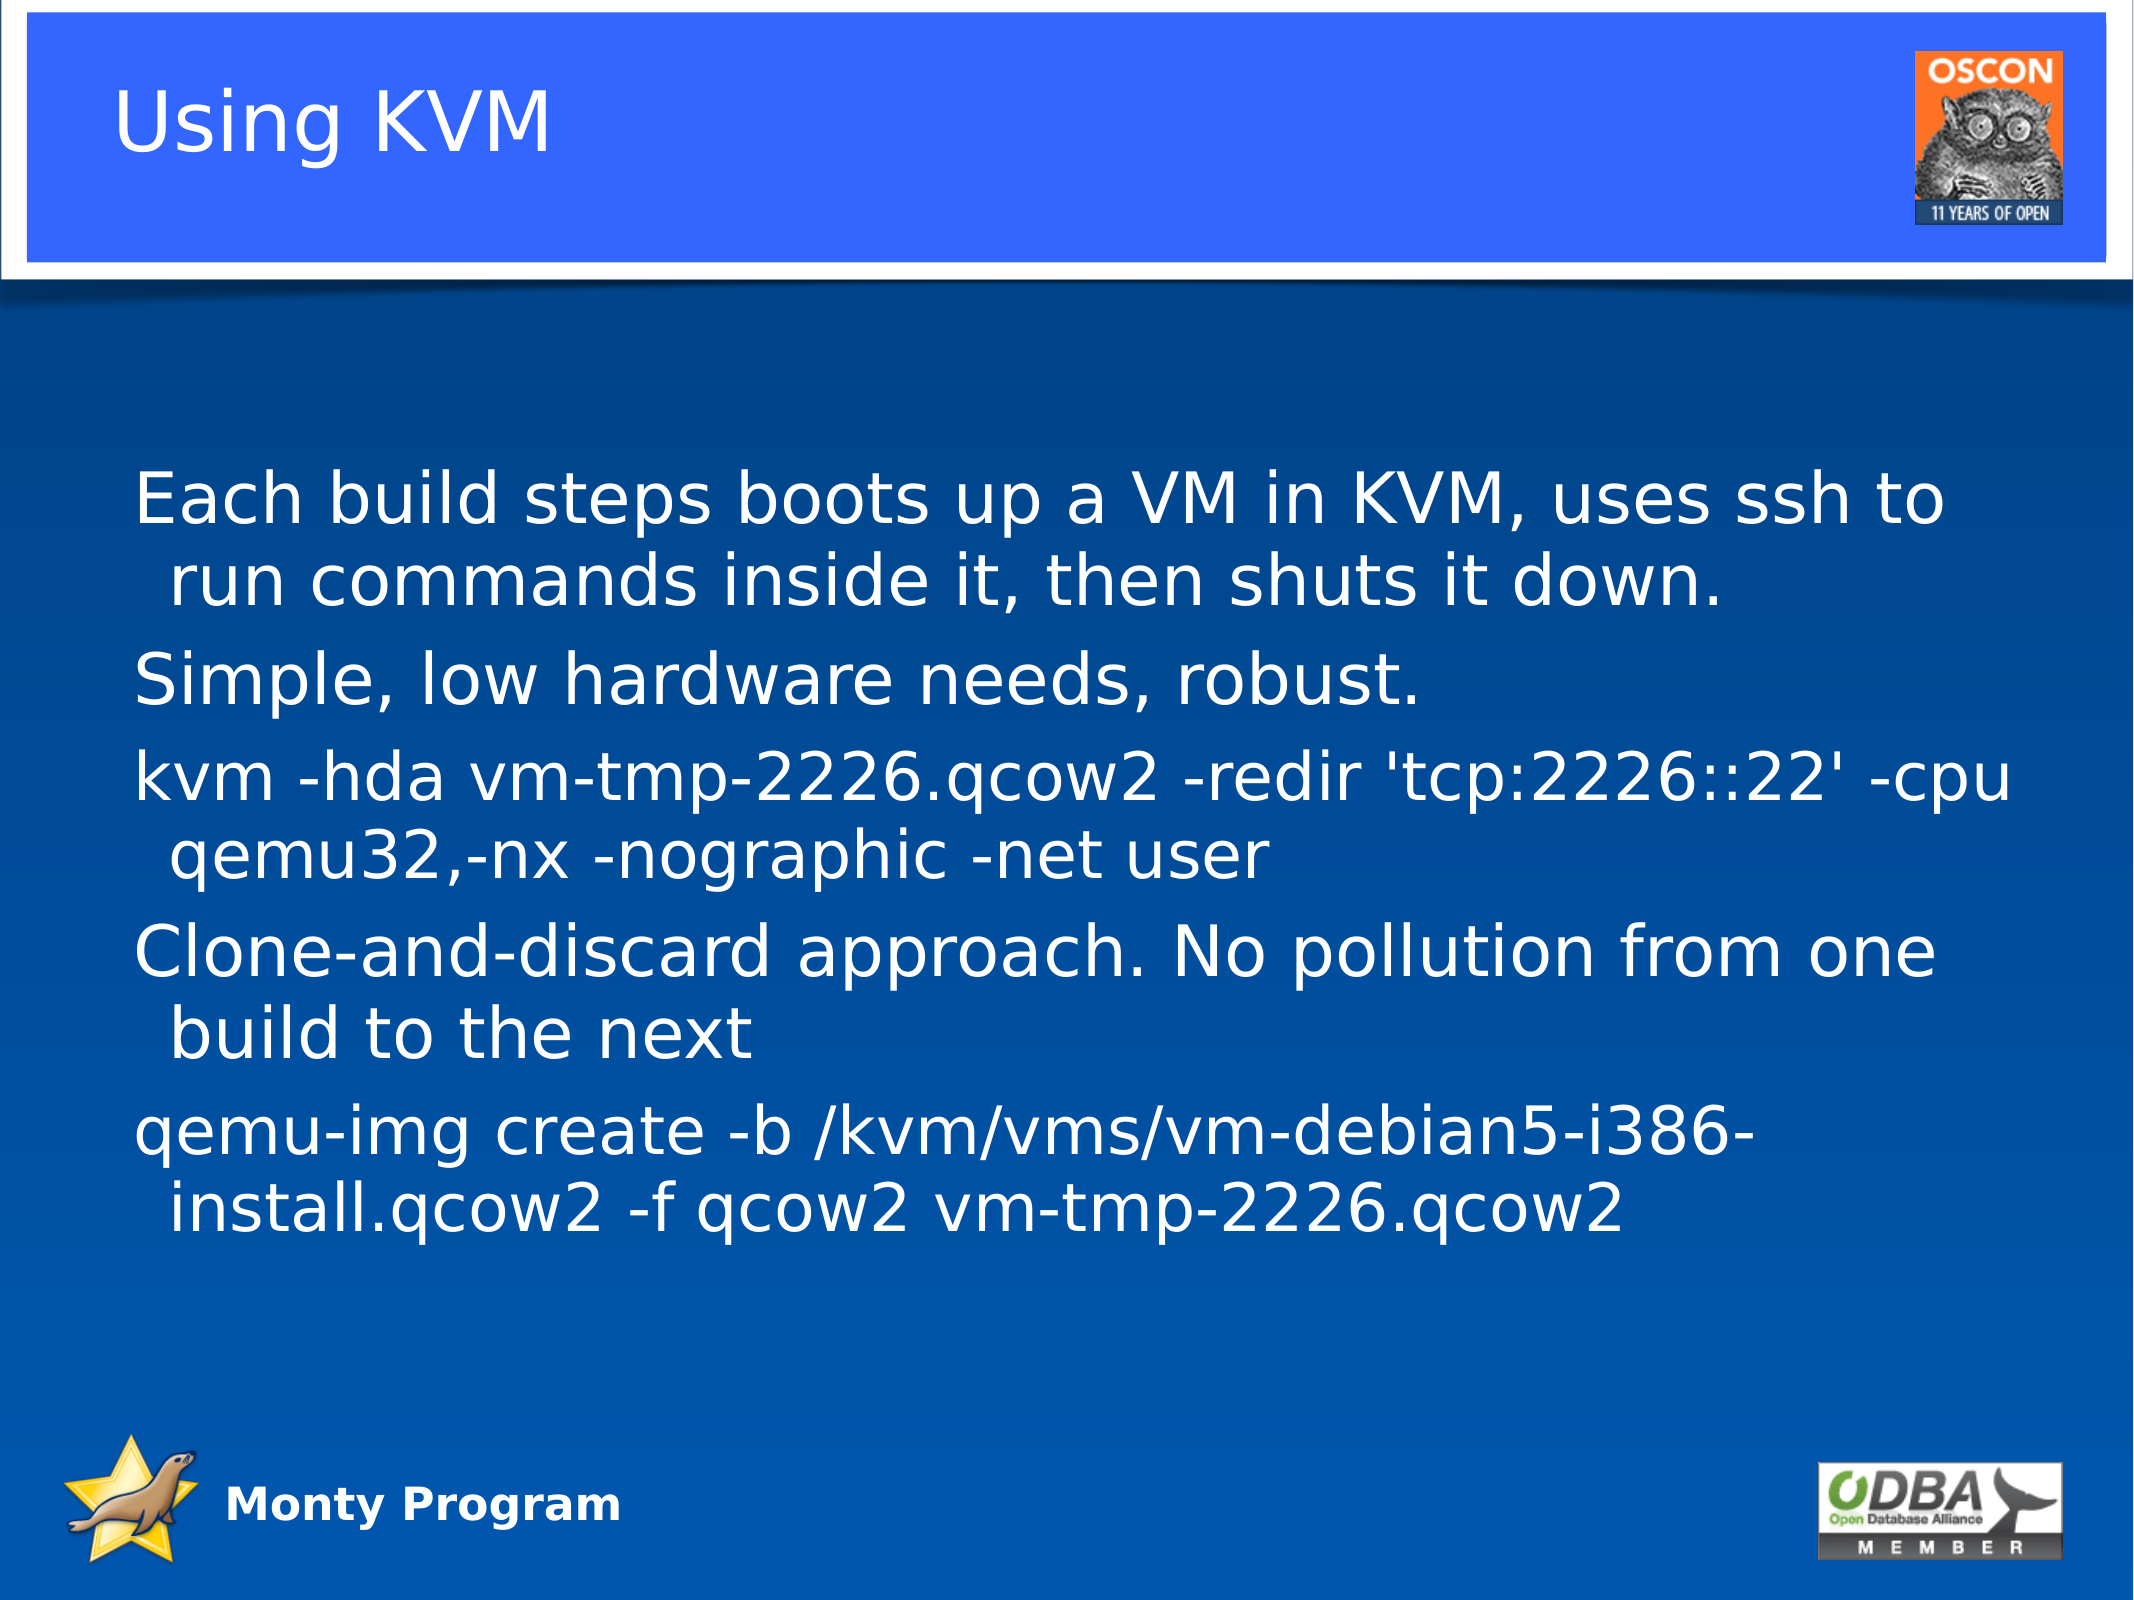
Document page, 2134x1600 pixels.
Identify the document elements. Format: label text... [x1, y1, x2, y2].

picture [1818, 1462, 2063, 1560]
title Using KVM [104, 36, 2067, 210]
picture [0, 0, 2134, 313]
picture [60, 1428, 203, 1571]
list Each build steps boots up a VM in KVM, uses ssh to run commands inside it, then shuts it down. Simple, low hardware needs, robust. kvm -hda vm-tmp-2226.qcow2 -redir 'tcp:2226::22' -cpu qemu32,-nx -nographic -net user Clone-and-discard approach. No pollution from one build to the next qemu-img create -b /kvm/vms/vm-debian5-i386-install.qcow2 -f qcow2 vm-tmp-2226.qcow2 [89, 349, 2053, 1411]
